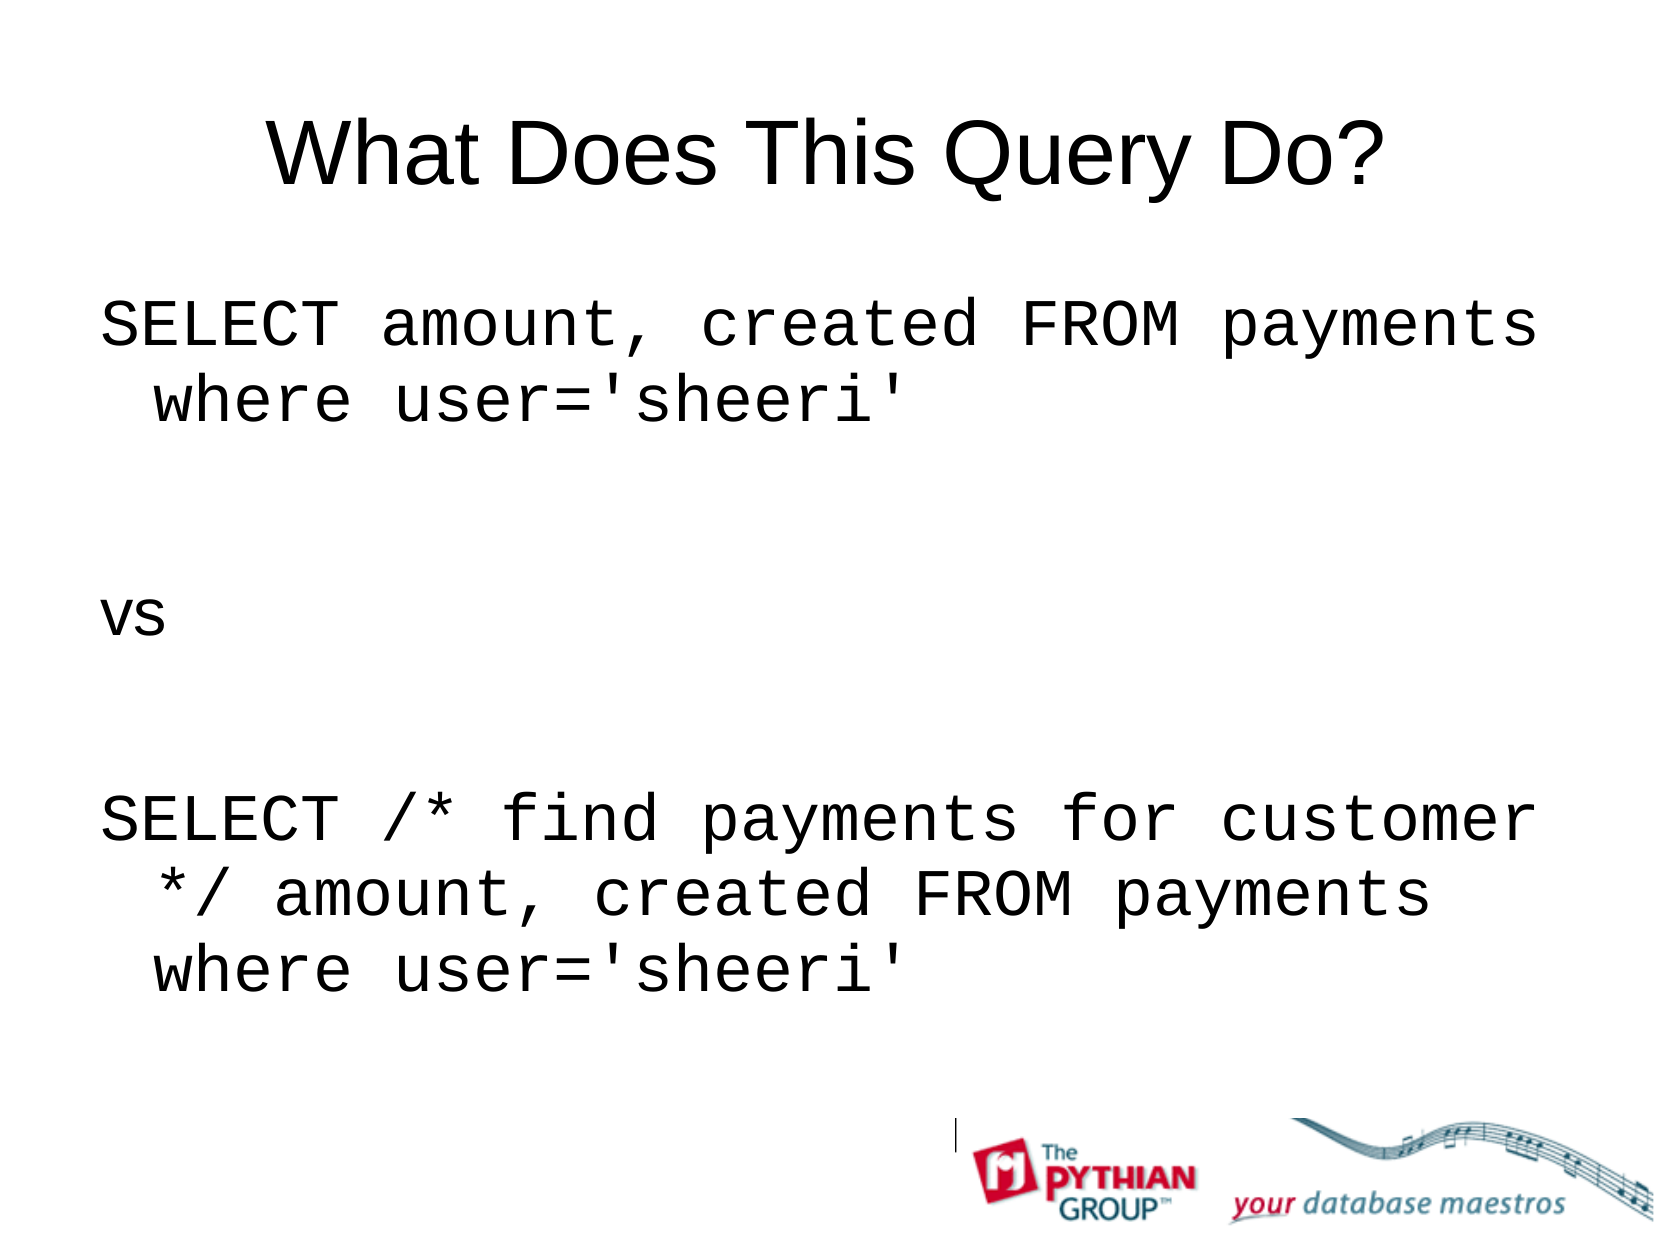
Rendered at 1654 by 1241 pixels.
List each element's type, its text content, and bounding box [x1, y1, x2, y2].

title What Does This Query Do? [82, 49, 1571, 257]
list SELECT amount, created FROM payments where user='sheeri' vs SELECT /* find payments for customer */ amount, created FROM payments where user='sheeri' [82, 290, 1571, 1220]
picture [955, 1118, 1654, 1241]
